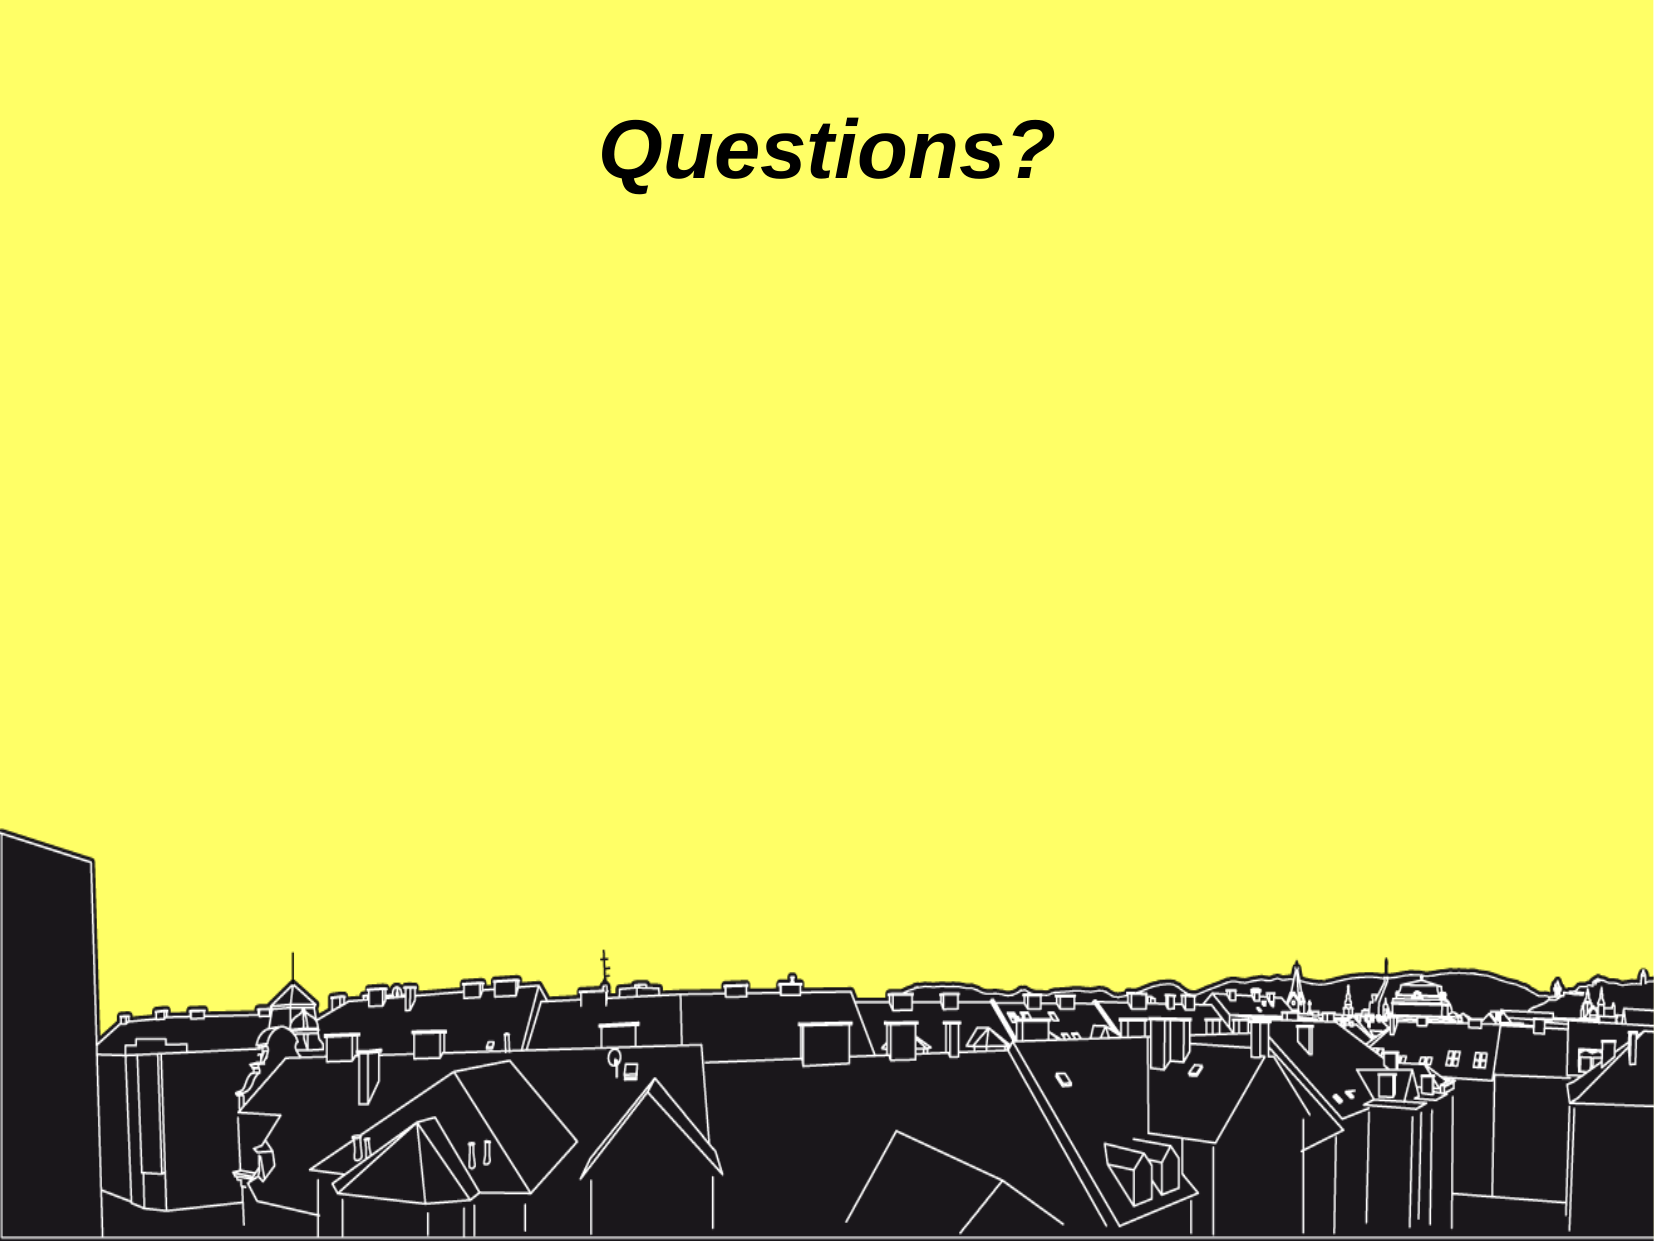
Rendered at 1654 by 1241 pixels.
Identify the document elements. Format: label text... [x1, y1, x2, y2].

picture [0, 827, 1654, 1241]
title Questions? [121, 46, 1534, 254]
